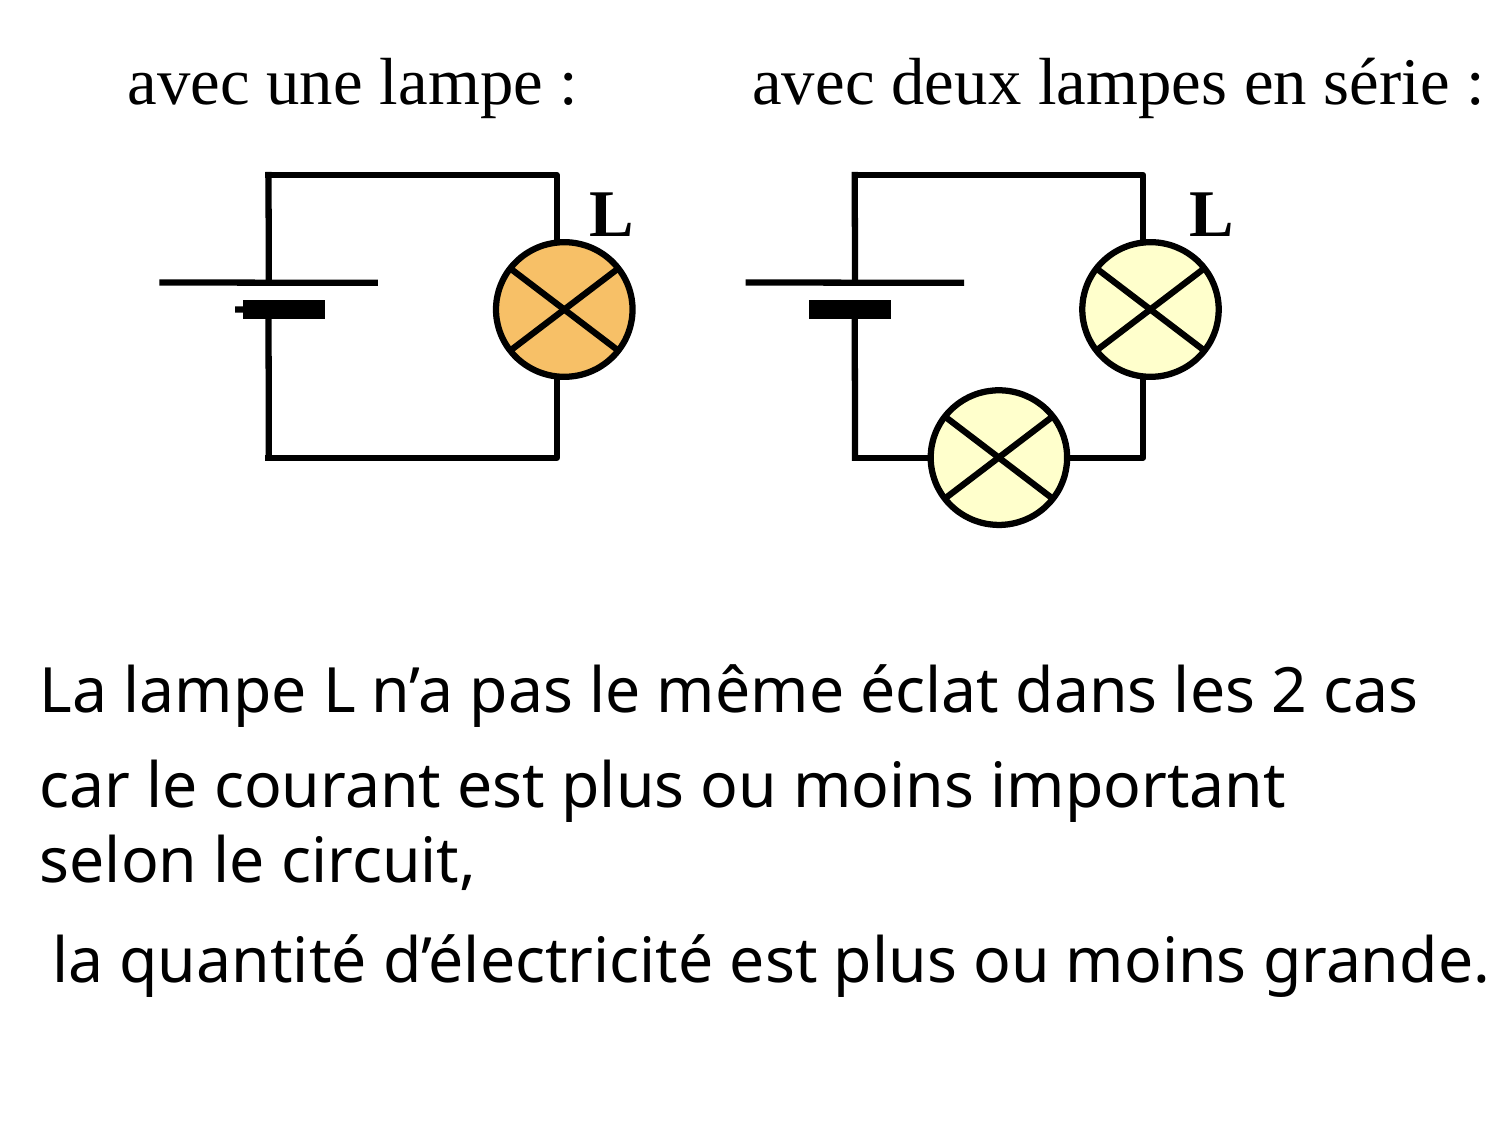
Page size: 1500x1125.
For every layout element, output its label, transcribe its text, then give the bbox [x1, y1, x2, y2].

text_box [1157, 271, 1219, 348]
text_box L [574, 162, 688, 258]
text_box [1099, 314, 1202, 377]
text_box [571, 272, 633, 347]
text_box [513, 315, 616, 377]
text_box L [1174, 162, 1288, 258]
text_box [243, 300, 325, 319]
text_box [947, 463, 1051, 525]
text_box avec deux lampes en série : [737, 29, 1500, 126]
text_box [1082, 271, 1144, 348]
text_box car le courant est plus ou moins important selon le circuit, [24, 737, 1463, 903]
text_box [947, 390, 1050, 453]
text_box [496, 271, 558, 348]
text_box [1005, 419, 1068, 496]
text_box [809, 300, 891, 319]
text_box [930, 420, 992, 496]
text_box la quantité d’électricité est plus ou moins grande. [37, 912, 1500, 1003]
text_box avec une lampe : [112, 29, 601, 126]
text_box La lampe L n’a pas le même éclat dans les 2 cas [24, 642, 1500, 733]
text_box [513, 242, 616, 305]
text_box [1099, 242, 1202, 305]
